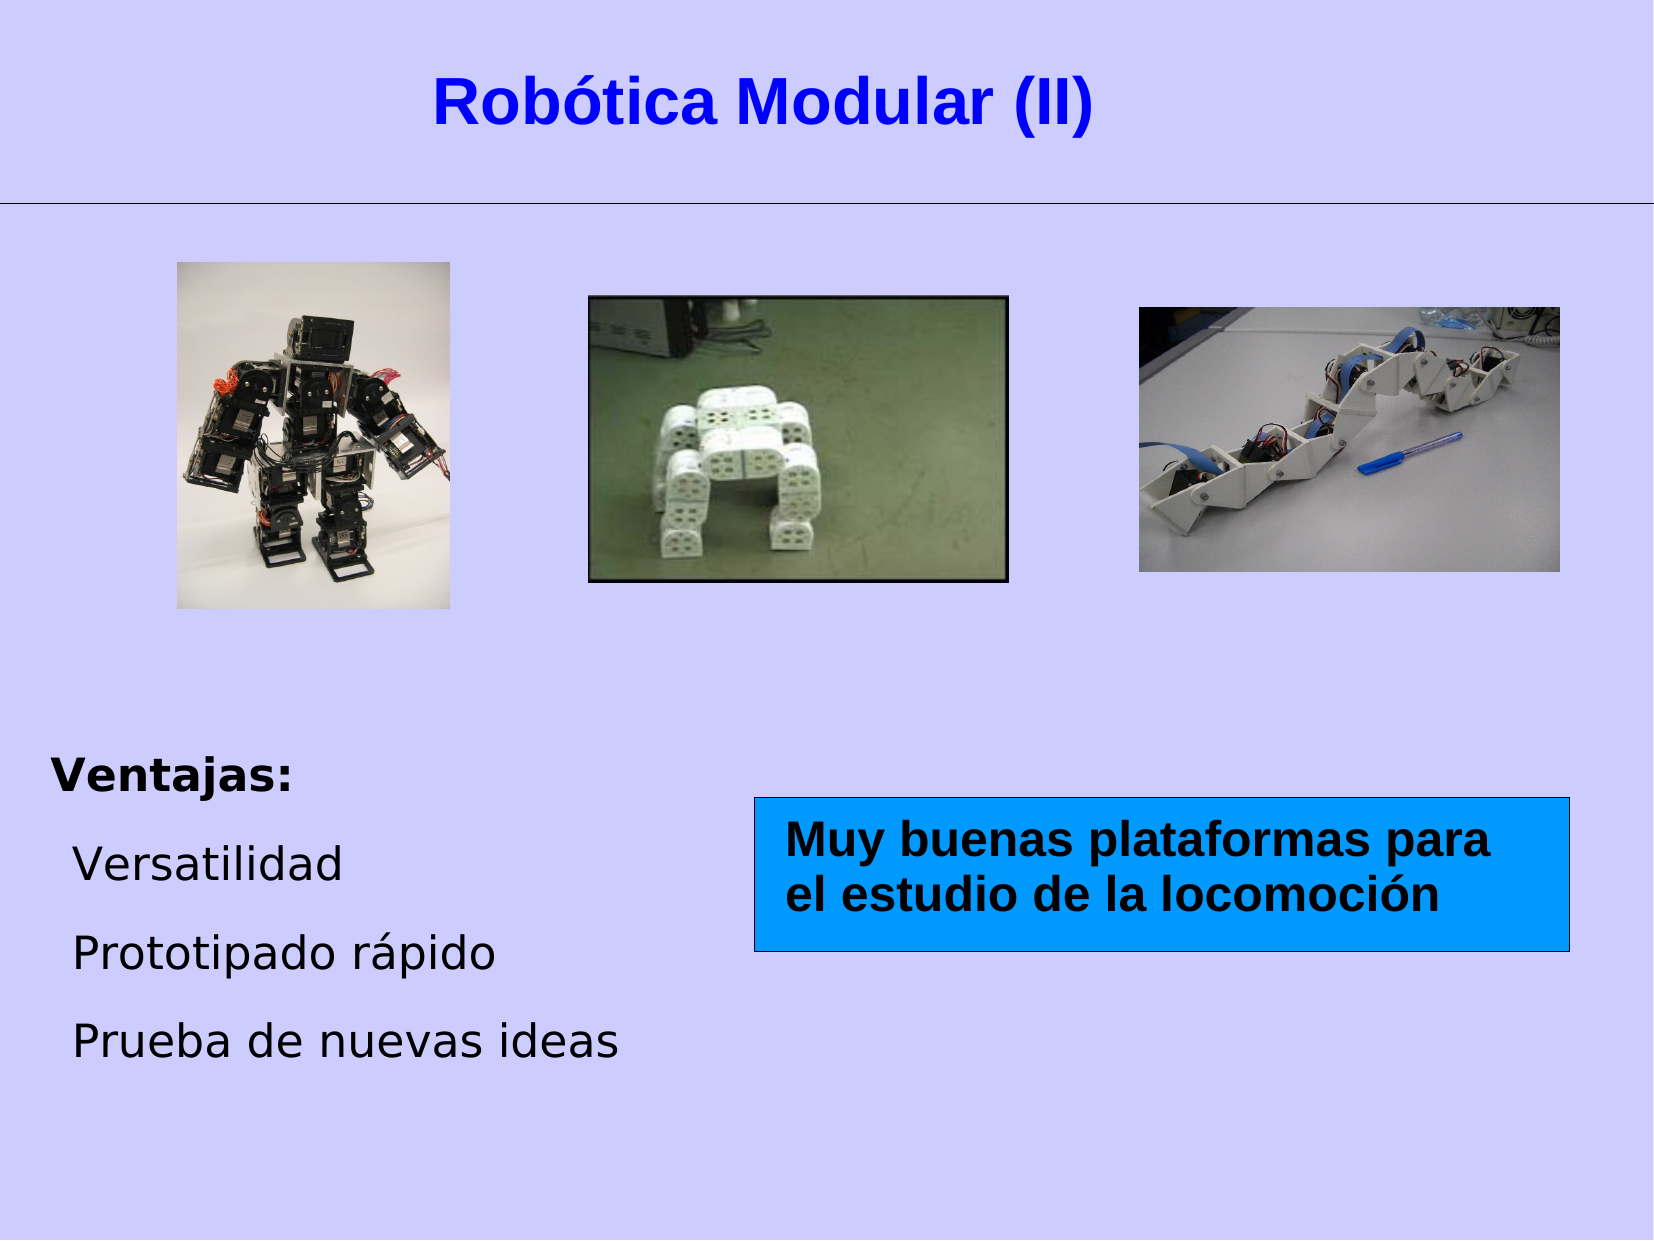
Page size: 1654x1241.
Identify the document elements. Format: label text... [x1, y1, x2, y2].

picture [177, 262, 450, 609]
picture [588, 295, 1009, 583]
text_box Ventajas: Versatilidad Prototipado rápido Prueba de nuevas ideas [36, 746, 645, 1069]
text_box Muy buenas plataformas para el estudio de la locomoción [785, 810, 1535, 926]
title Robótica Modular (II) [126, 0, 1402, 191]
picture [1139, 307, 1560, 572]
text_box [754, 797, 1570, 952]
